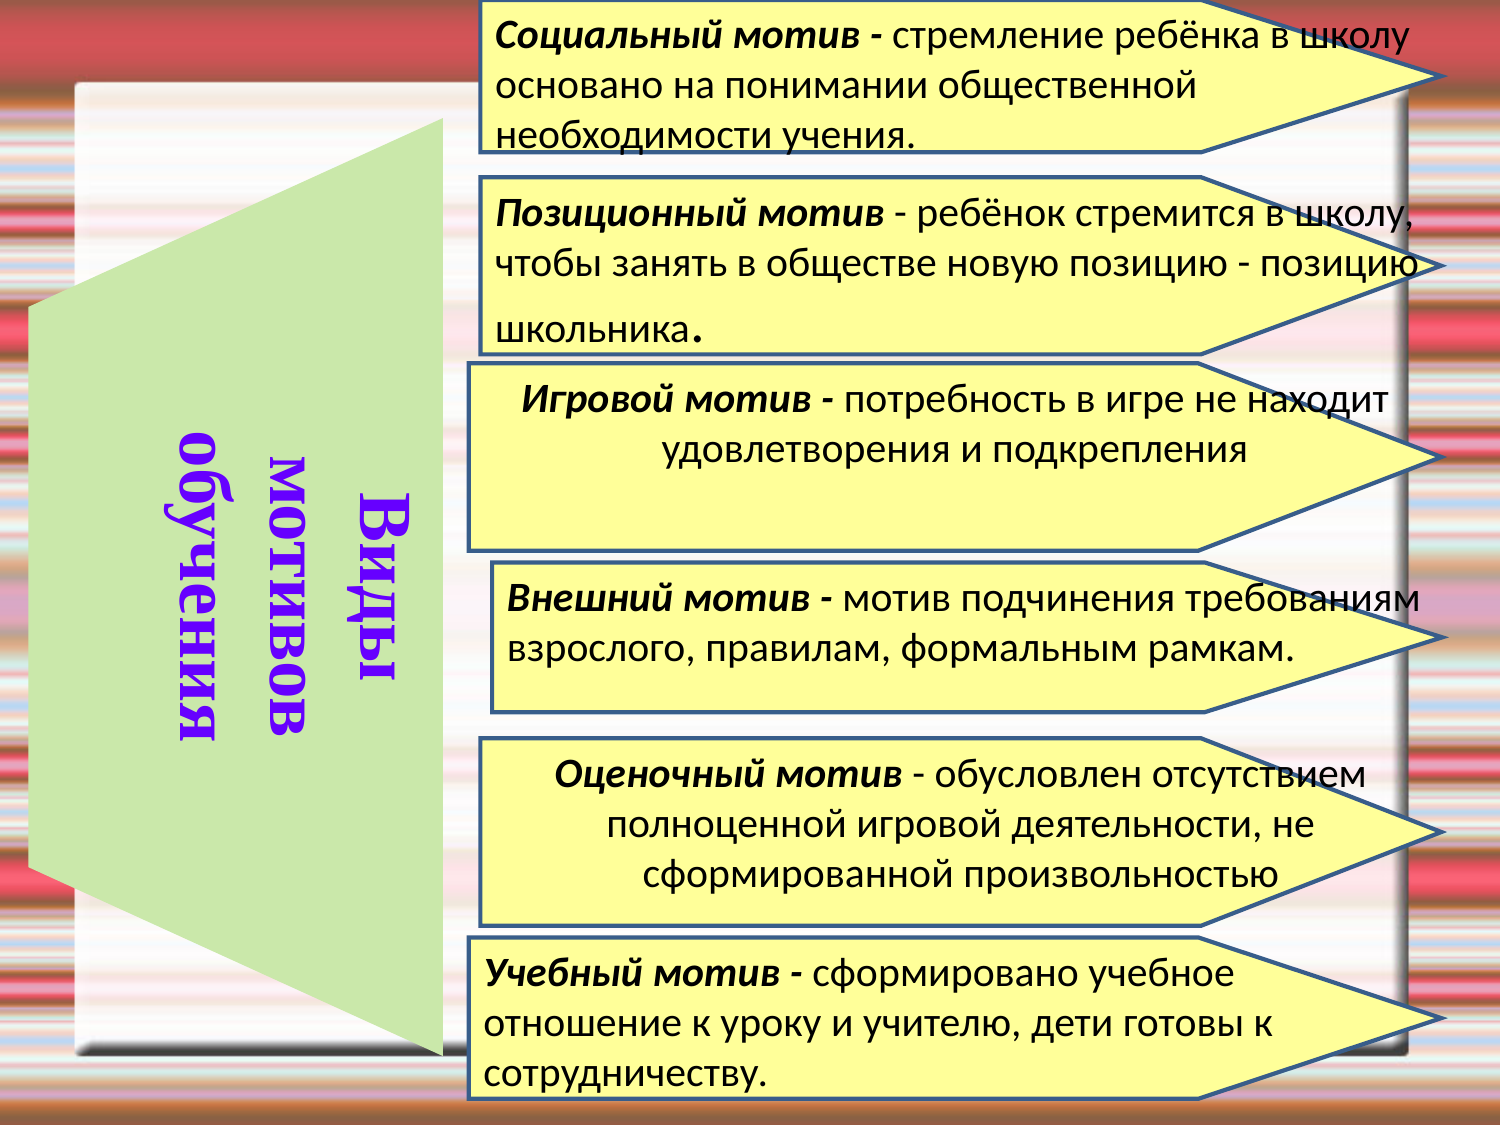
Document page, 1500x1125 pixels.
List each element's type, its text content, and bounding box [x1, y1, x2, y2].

picture [1353, 31, 1365, 45]
picture [0, 0, 1500, 1125]
text_box Оценочный мотив - обусловлен отсутствием полноценной игровой деятельности, не сформированной произвольностью [480, 738, 1442, 926]
text_box Внешний мотив - мотив подчинения требованиям взрослого, правилам, формальным рамкам. [492, 562, 1443, 713]
text_box Социальный мотив - стремление ребёнка в школу основано на понимании общественной необходимости учения. [480, 0, 1442, 153]
text_box Игровой мотив - потребность в игре не находит удовлетворения и подкрепления [468, 363, 1442, 551]
text_box Виды мотивов обучения [28, 118, 443, 1057]
text_box Учебный мотив - сформировано учебное отношение к уроку и учителю, дети готовы к сотрудничеству. [468, 937, 1442, 1099]
text_box Позиционный мотив - ребёнок стремится в школу, чтобы занять в обществе новую позицию - позицию школьника. [480, 177, 1442, 355]
